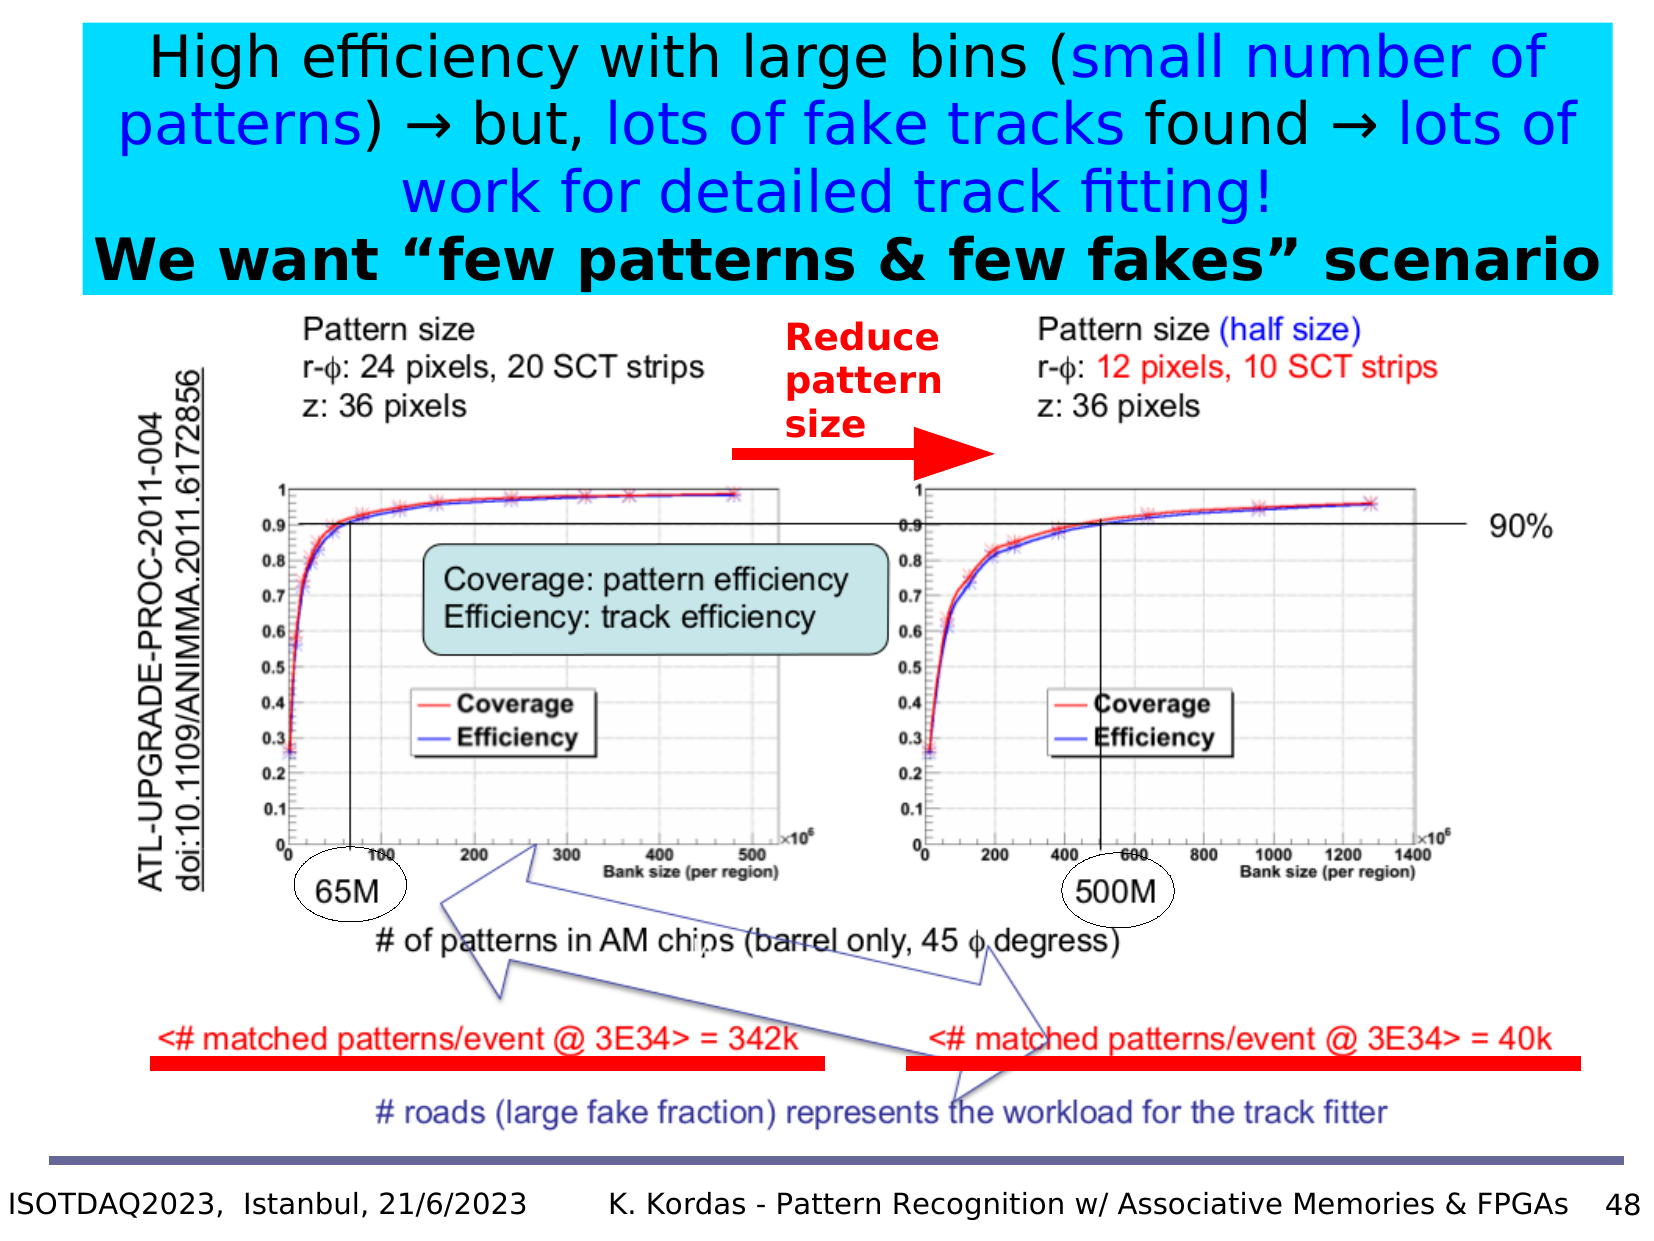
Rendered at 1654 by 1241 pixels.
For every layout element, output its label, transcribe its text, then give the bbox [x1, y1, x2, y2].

title High efficiency with large bins (small number of patterns) → but, lots of fake tracks found → lots of work for detailed track fitting! We want “few patterns & few fakes” scenario [82, 22, 1613, 295]
text_box Reduce pattern size [769, 307, 969, 455]
picture [126, 306, 1563, 1139]
